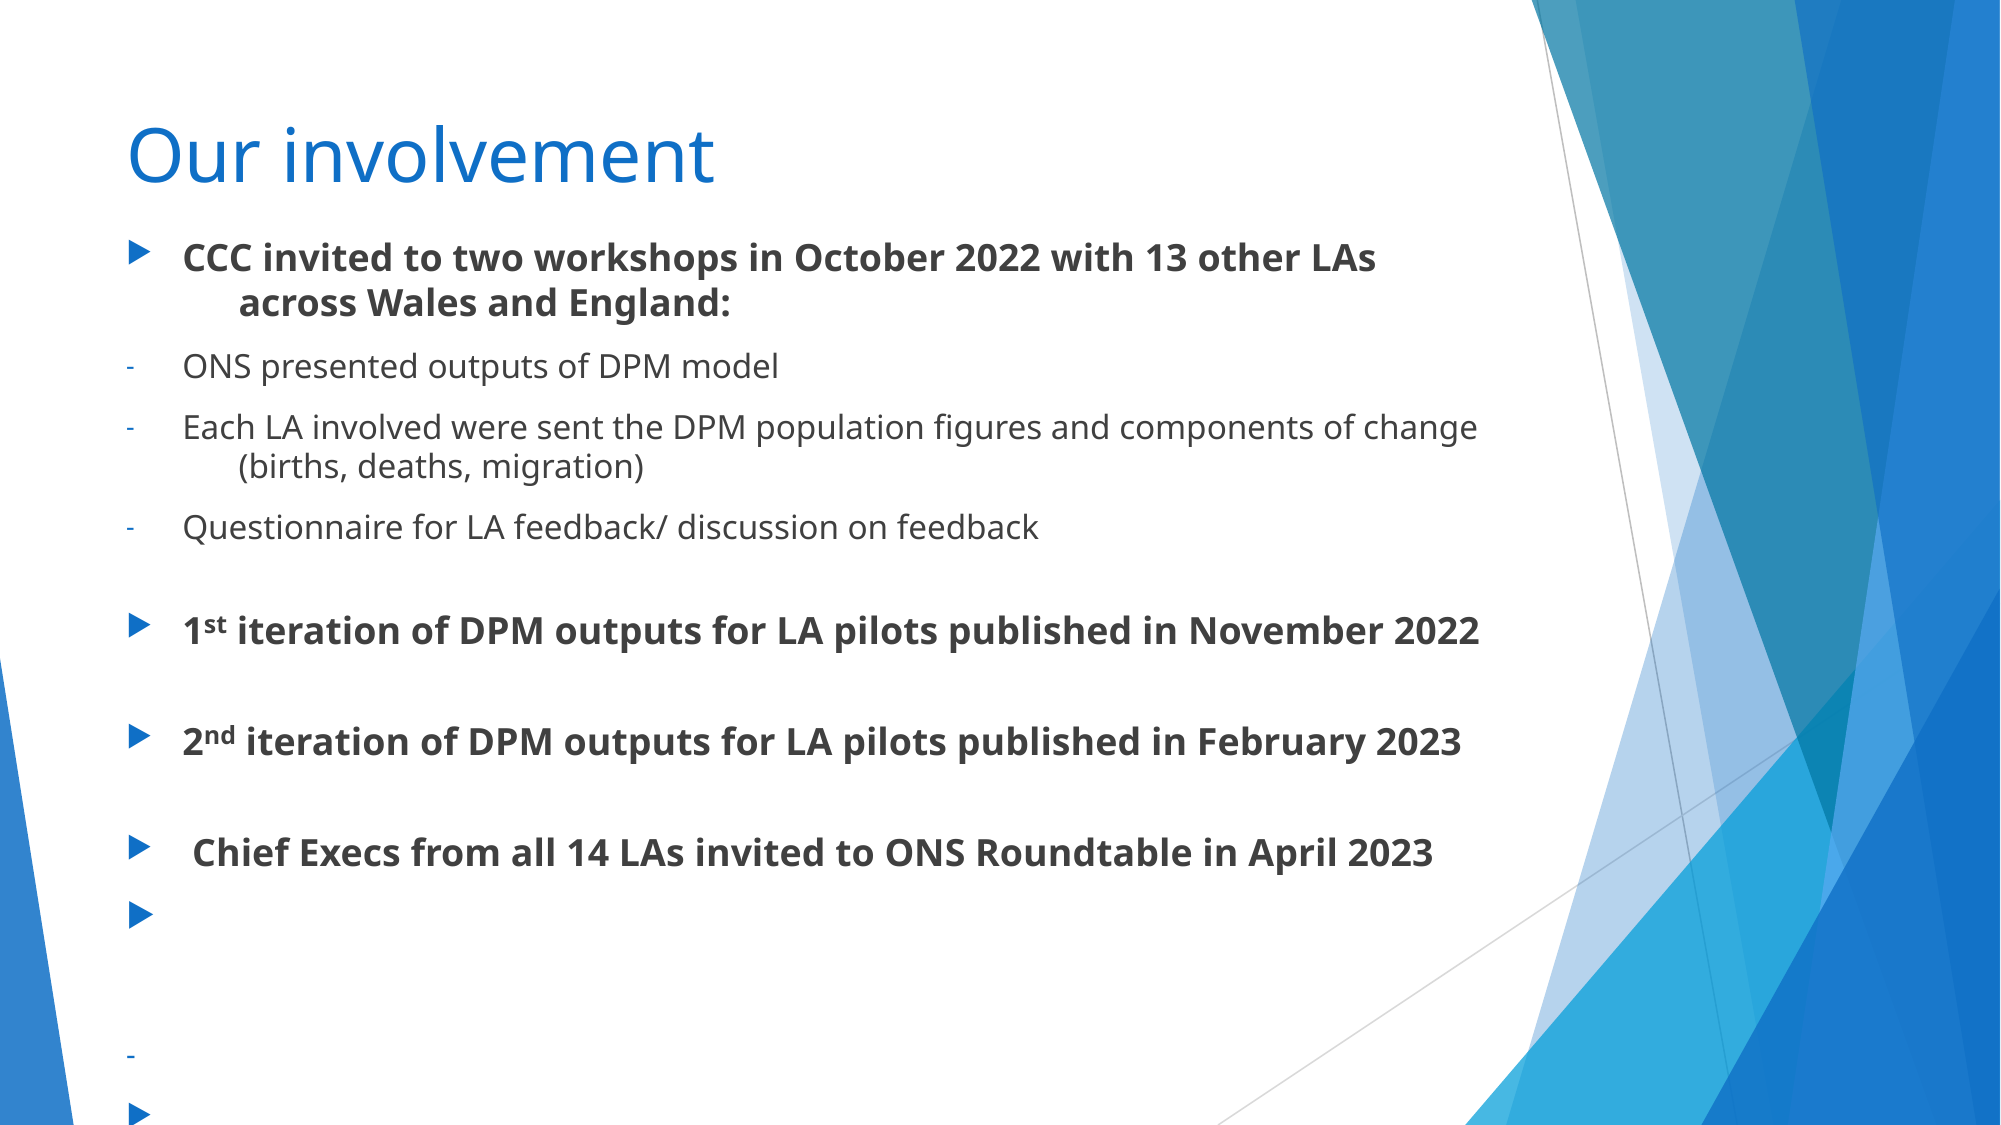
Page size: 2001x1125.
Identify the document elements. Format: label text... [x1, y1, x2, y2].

list CCC invited to two workshops in October 2022 with 13 other LAs across Wales and England: ONS presented outputs of DPM model Each LA involved were sent the DPM population figures and components of change (births, deaths, migration) Questionnaire for LA feedback/ discussion on feedback 1st iteration of DPM outputs for LA pilots published in November 2022 2nd iteration of DPM outputs for LA pilots published in February 2023 Chief Execs from all 14 LAs invited to ONS Roundtable in April 2023 [111, 226, 1522, 988]
title Our involvement [111, 99, 1522, 226]
